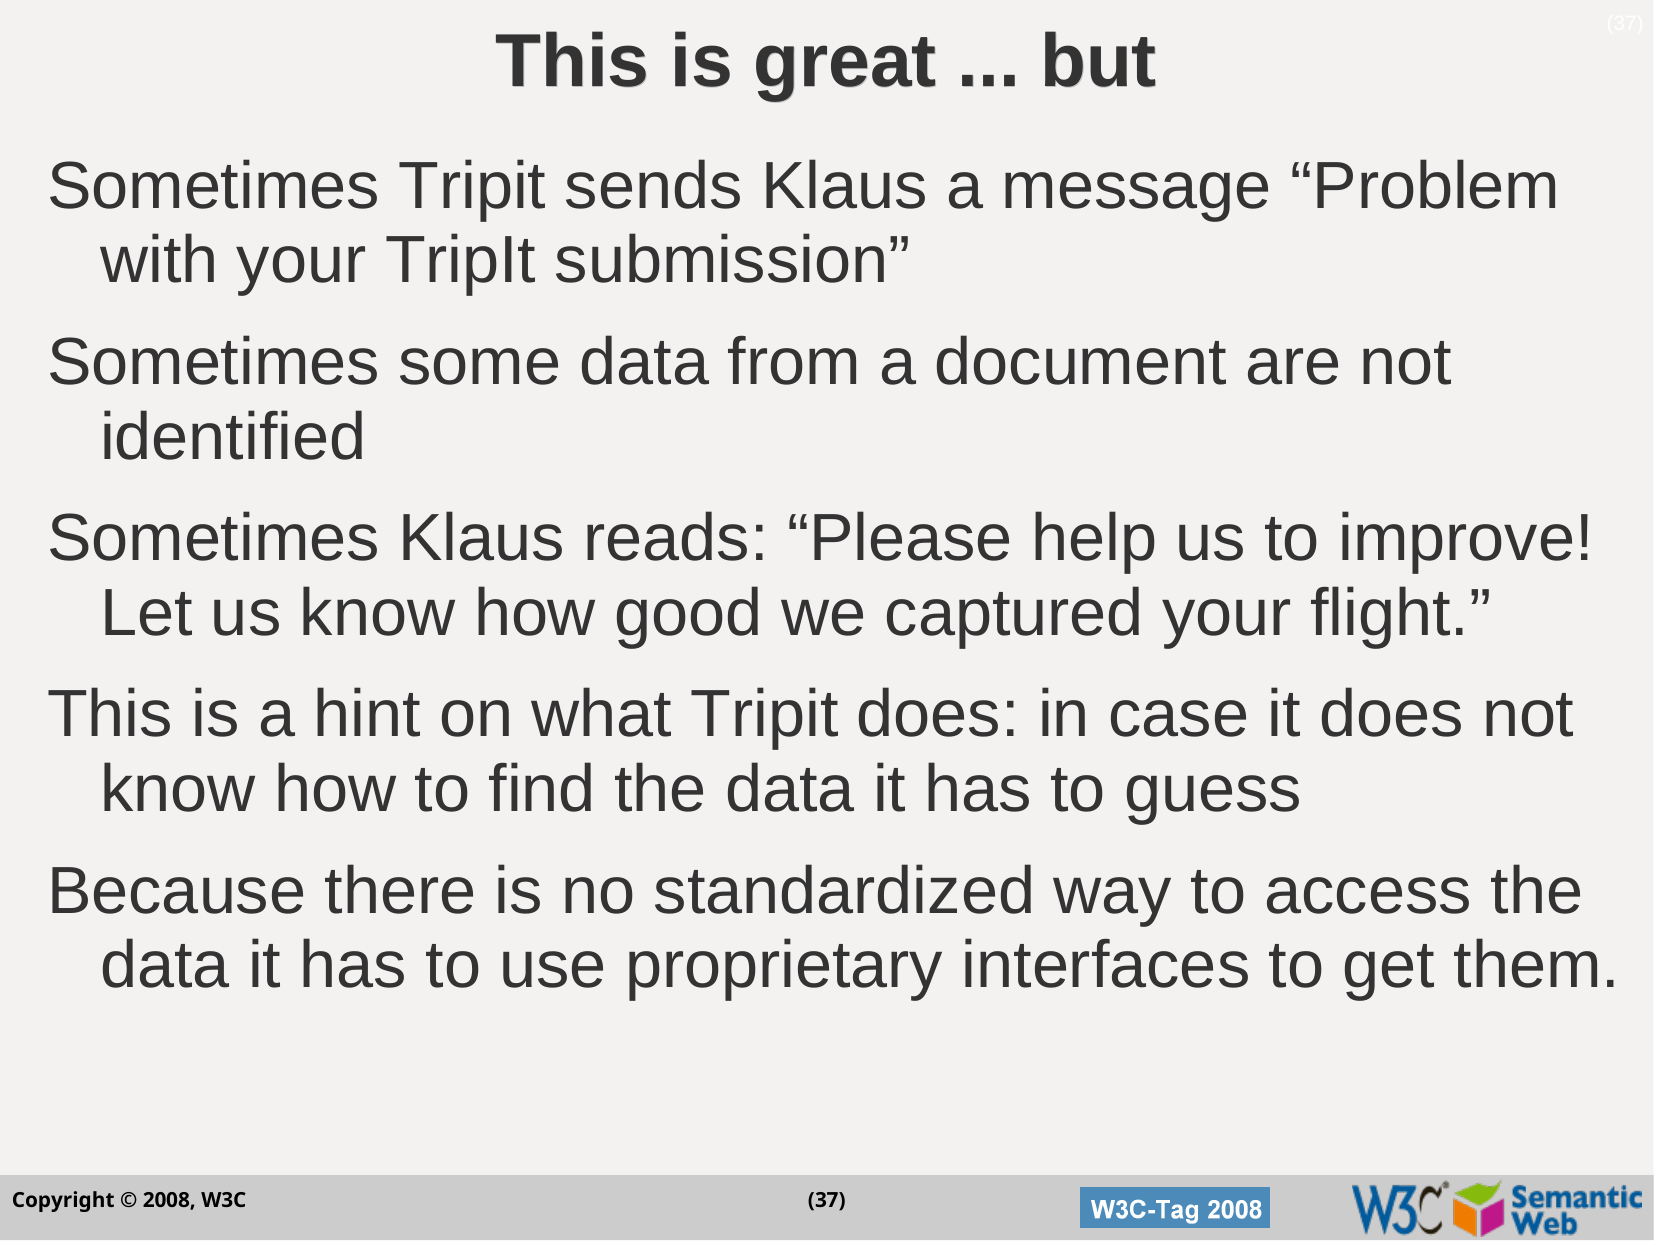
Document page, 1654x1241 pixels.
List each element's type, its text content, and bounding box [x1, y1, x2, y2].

list Sometimes Tripit sends Klaus a message “Problem with your TripIt submission” Sometimes some data from a document are not identified Sometimes Klaus reads: “Please help us to improve! Let us know how good we captured your flight.” This is a hint on what Tripit does: in case it does not know how to find the data it has to guess Because there is no standardized way to access the data it has to use proprietary interfaces to get them. [29, 147, 1624, 1152]
title This is great ... but [0, 0, 1654, 119]
picture [1080, 1187, 1270, 1228]
picture [1352, 1178, 1642, 1237]
